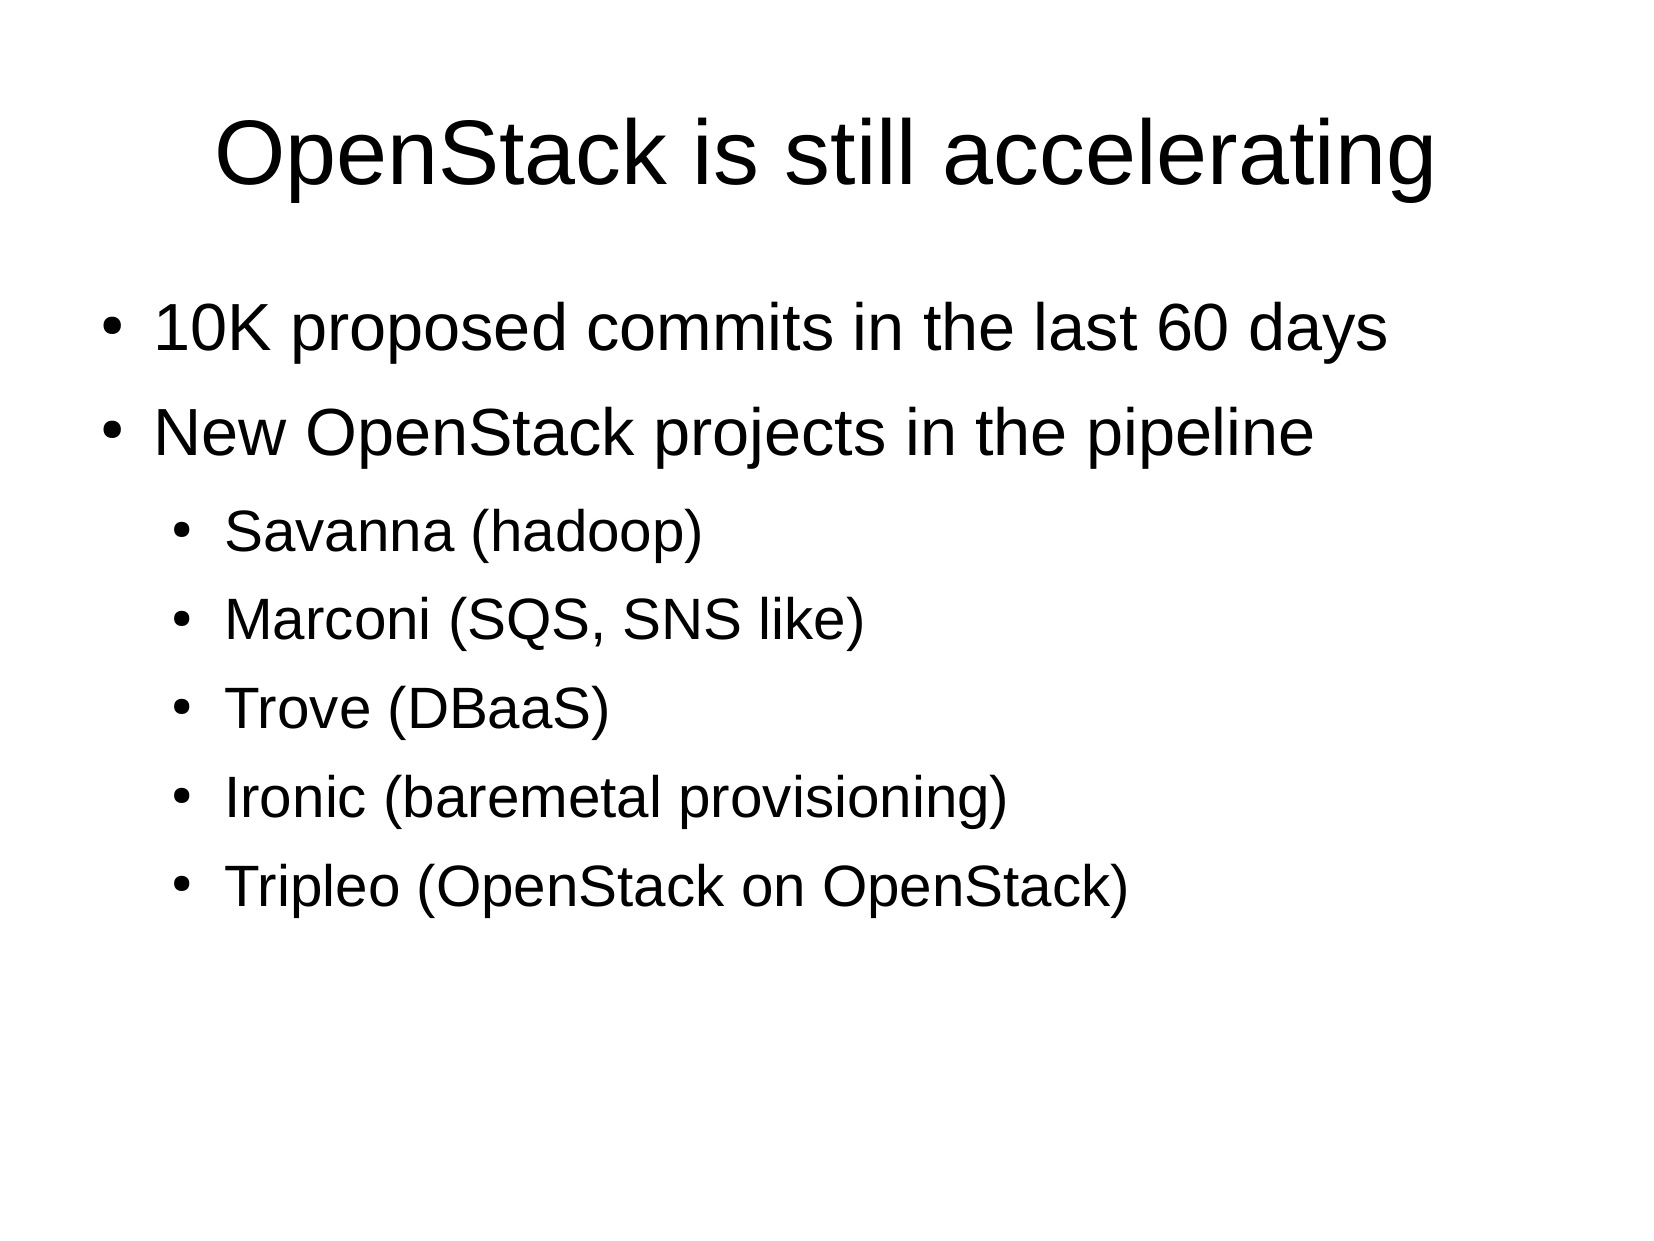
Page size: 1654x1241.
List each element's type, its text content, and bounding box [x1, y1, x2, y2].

title OpenStack is still accelerating [82, 49, 1571, 257]
list 10K proposed commits in the last 60 days New OpenStack projects in the pipeline Savanna (hadoop) Marconi (SQS, SNS like) Trove (DBaaS) Ironic (baremetal provisioning) Tripleo (OpenStack on OpenStack) [82, 290, 1571, 1109]
